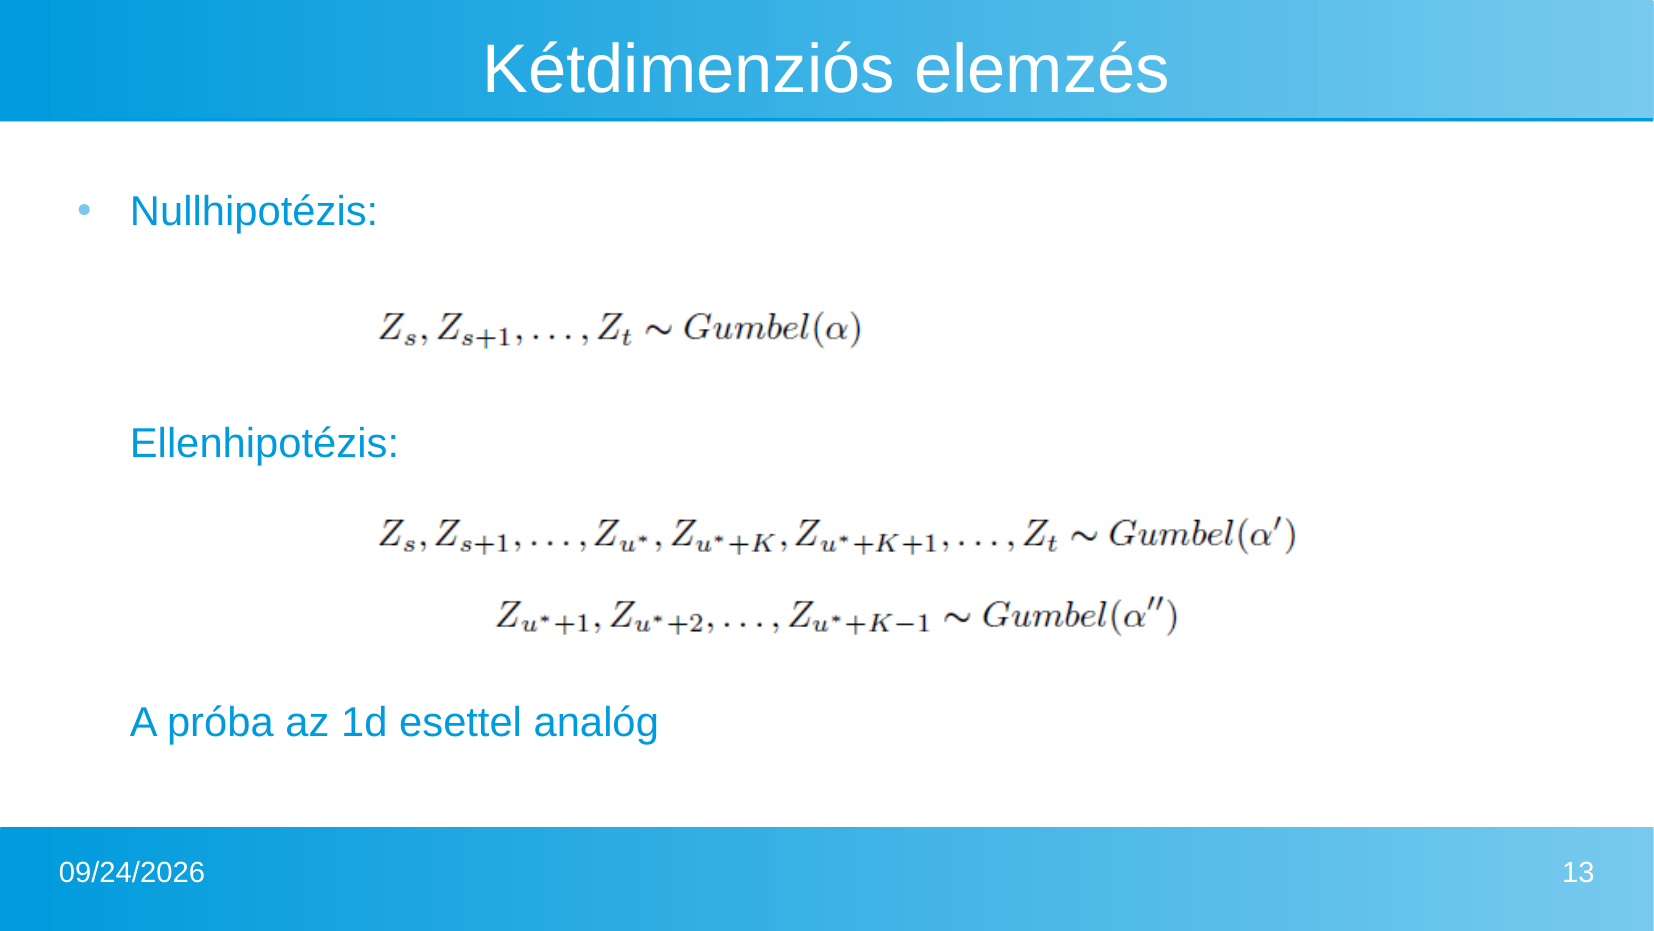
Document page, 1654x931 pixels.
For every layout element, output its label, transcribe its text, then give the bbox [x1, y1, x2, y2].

title Kétdimenziós elemzés [59, 29, 1595, 108]
picture [376, 299, 863, 357]
list Nullhipotézis: Ellenhipotézis: A próba az 1d esettel analóg [59, 187, 1595, 779]
picture [379, 512, 1308, 643]
